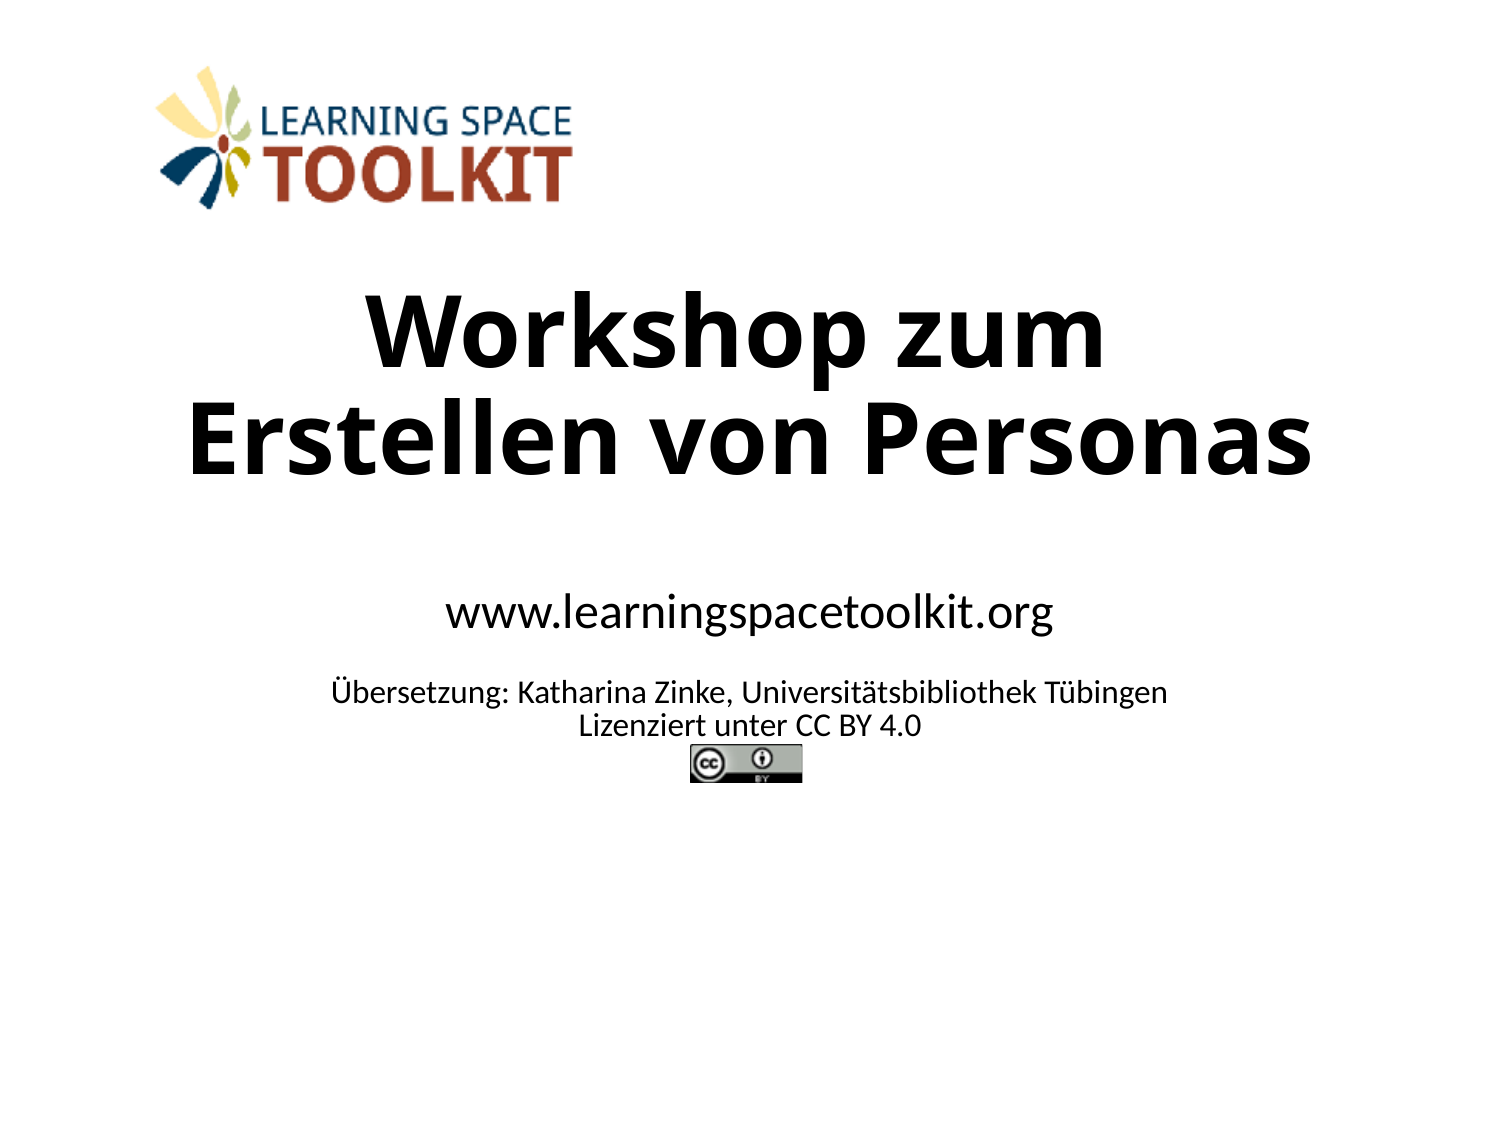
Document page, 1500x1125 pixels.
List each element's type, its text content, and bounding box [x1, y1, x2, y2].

title Workshop zum Erstellen von Personas [112, 225, 1388, 505]
subtitle www.learningspacetoolkit.org Übersetzung: Katharina Zinke, Universitätsbibliothek Tübingen Lizenziert unter CC BY 4.0 [187, 590, 1313, 783]
picture [689, 743, 803, 783]
picture [0, 37, 593, 245]
